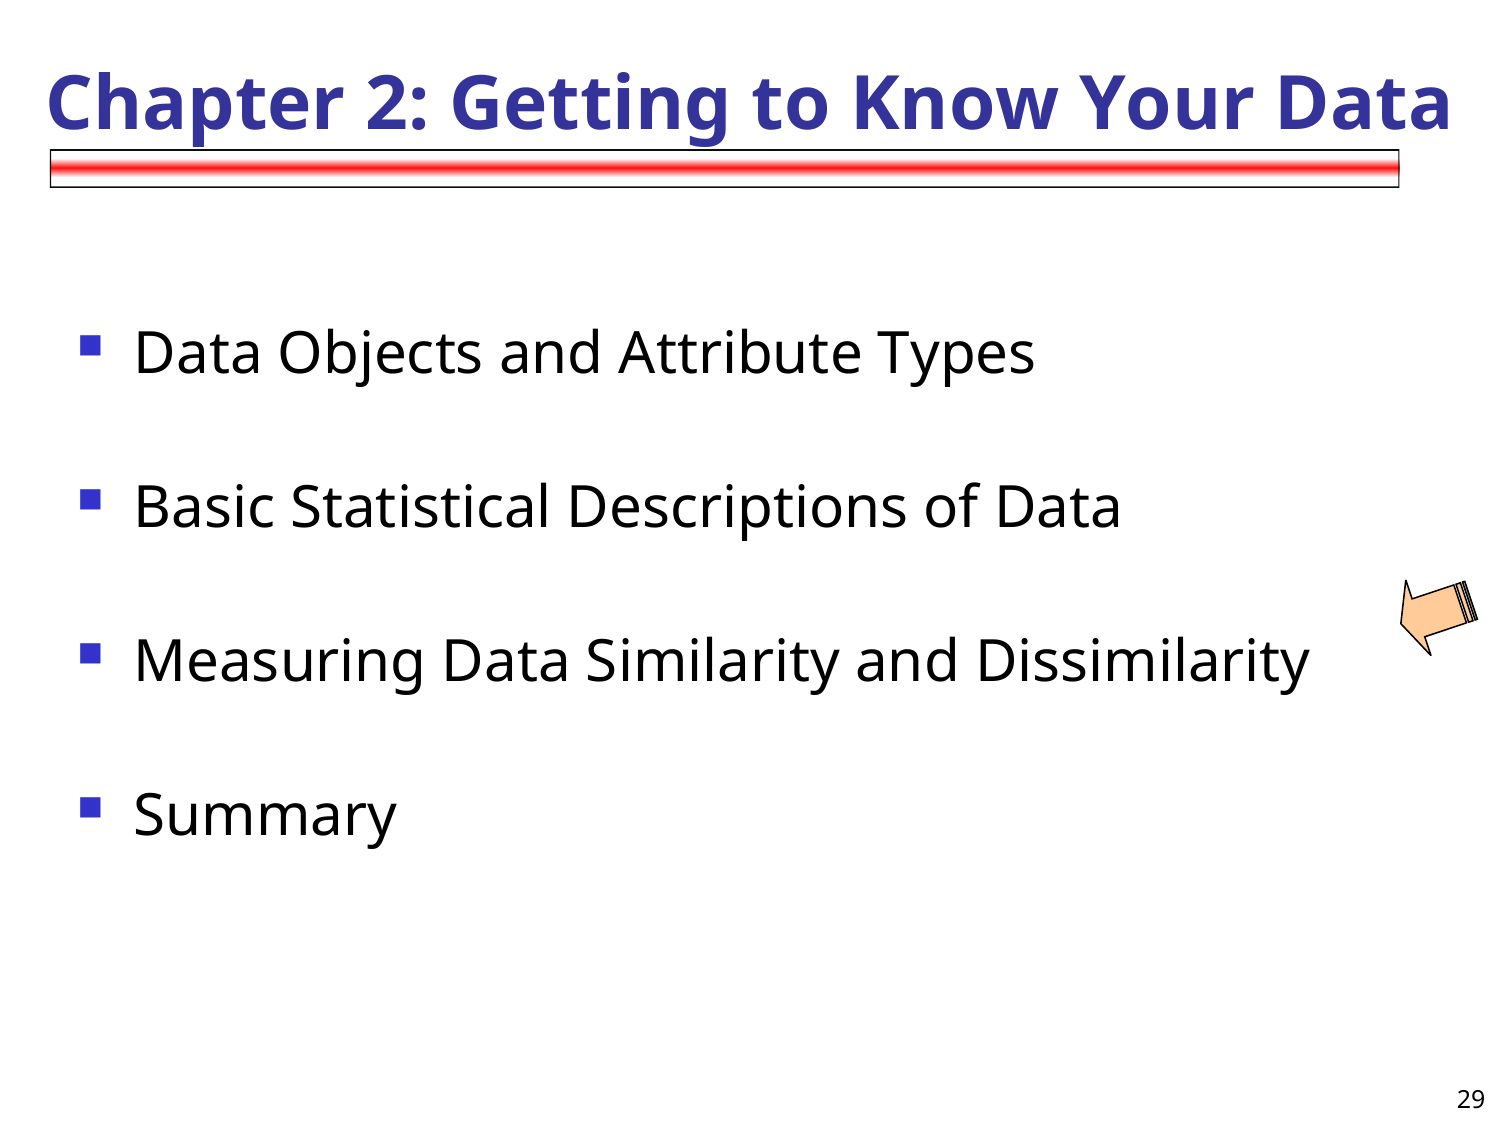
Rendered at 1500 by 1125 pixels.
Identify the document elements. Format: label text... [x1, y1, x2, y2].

text_box [1400, 579, 1478, 656]
list Data Objects and Attribute Types Basic Statistical Descriptions of Data Measuring Data Similarity and Dissimilarity Summary [62, 237, 1438, 1026]
title Chapter 2: Getting to Know Your Data [24, 2, 1476, 198]
text_box <number> [1187, 1062, 1500, 1125]
